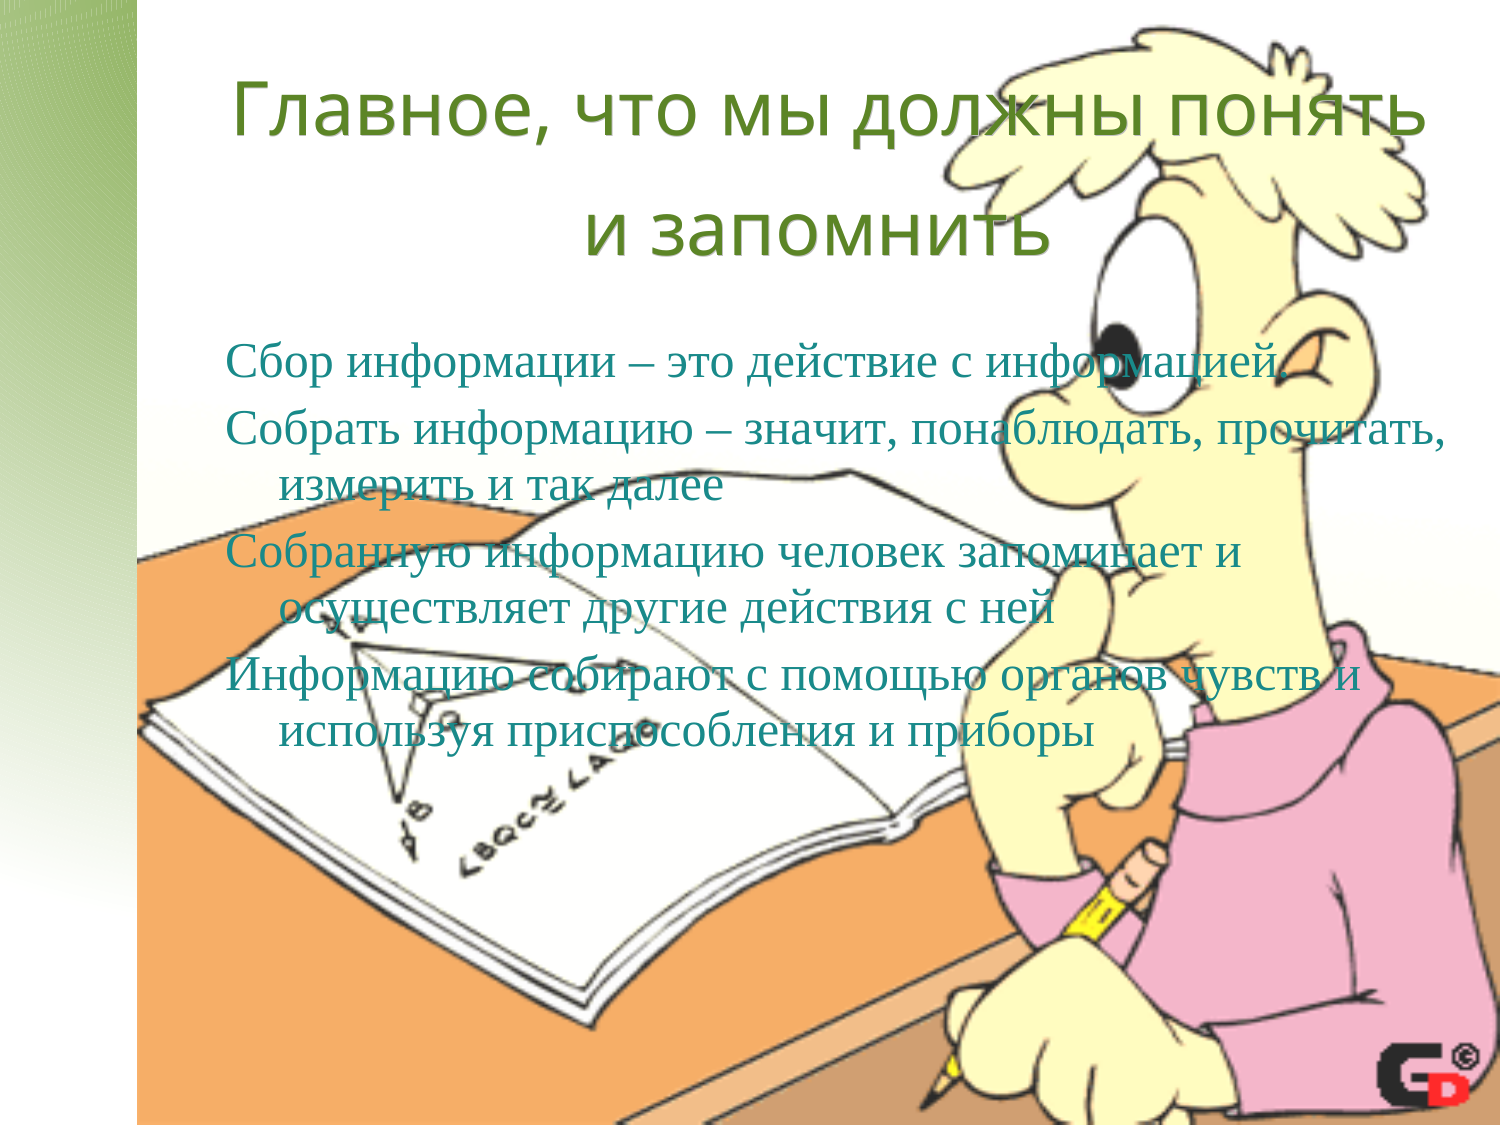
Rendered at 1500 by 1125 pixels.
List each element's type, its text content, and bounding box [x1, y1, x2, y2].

title Главное, что мы должны понять и запомнить [192, 60, 1468, 277]
picture [137, 0, 1500, 1125]
list Сбор информации – это действие с информацией. Собрать информацию – значит, понаблюдать, прочитать, измерить и так далее Собранную информацию человек запоминает и осуществляет другие действия с ней Информацию собирают с помощью органов чувств и используя приспособления и приборы [192, 324, 1468, 1001]
